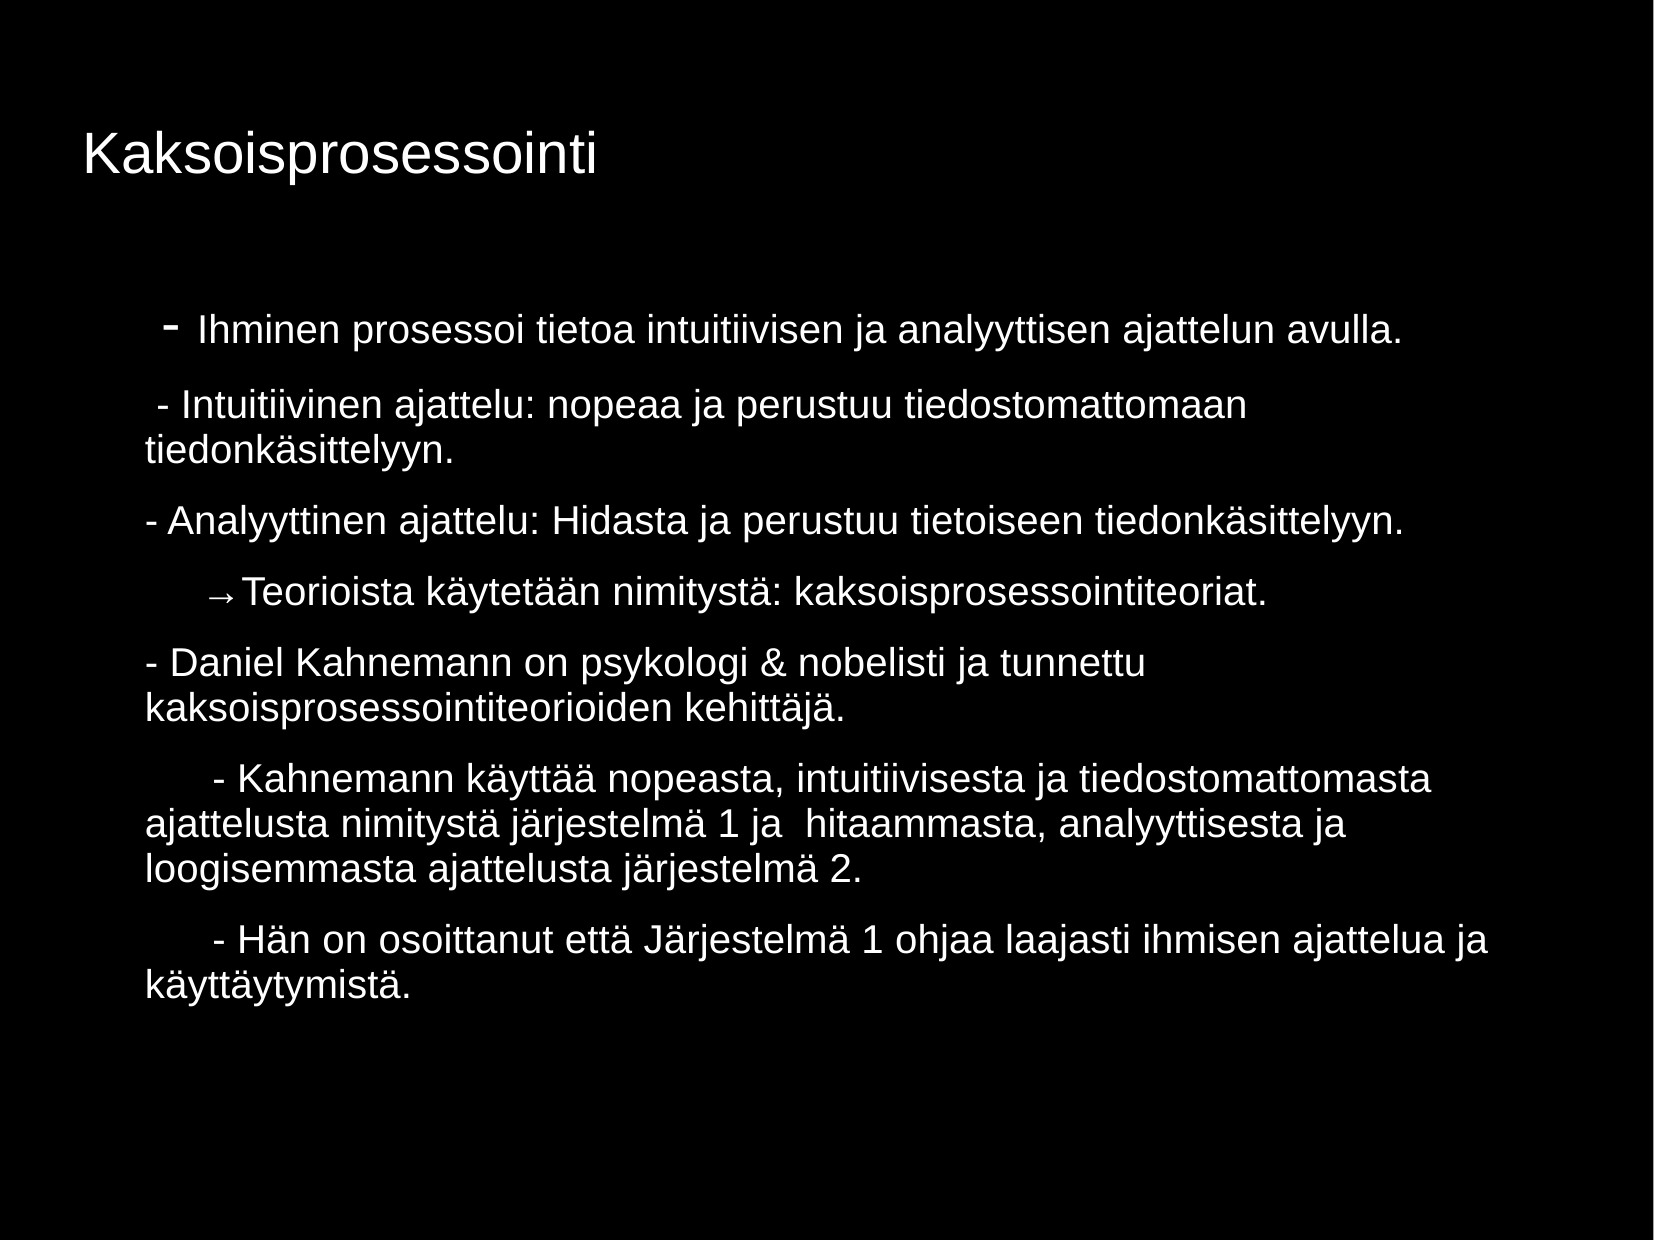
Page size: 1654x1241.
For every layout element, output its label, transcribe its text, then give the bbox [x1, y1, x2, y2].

list - Ihminen prosessoi tietoa intuitiivisen ja analyyttisen ajattelun avulla. - Intuitiivinen ajattelu: nopeaa ja perustuu tiedostomattomaan tiedonkäsittelyyn. - Analyyttinen ajattelu: Hidasta ja perustuu tietoiseen tiedonkäsittelyyn. →Teorioista käytetään nimitystä: kaksoisprosessointiteoriat. - Daniel Kahnemann on psykologi & nobelisti ja tunnettu kaksoisprosessointiteorioiden kehittäjä. - Kahnemann käyttää nopeasta, intuitiivisesta ja tiedostomattomasta ajattelusta nimitystä järjestelmä 1 ja hitaammasta, analyyttisesta ja loogisemmasta ajattelusta järjestelmä 2. - Hän on osoittanut että Järjestelmä 1 ohjaa laajasti ihmisen ajattelua ja käyttäytymistä. [82, 290, 1571, 1010]
title Kaksoisprosessointi [82, 49, 1571, 257]
